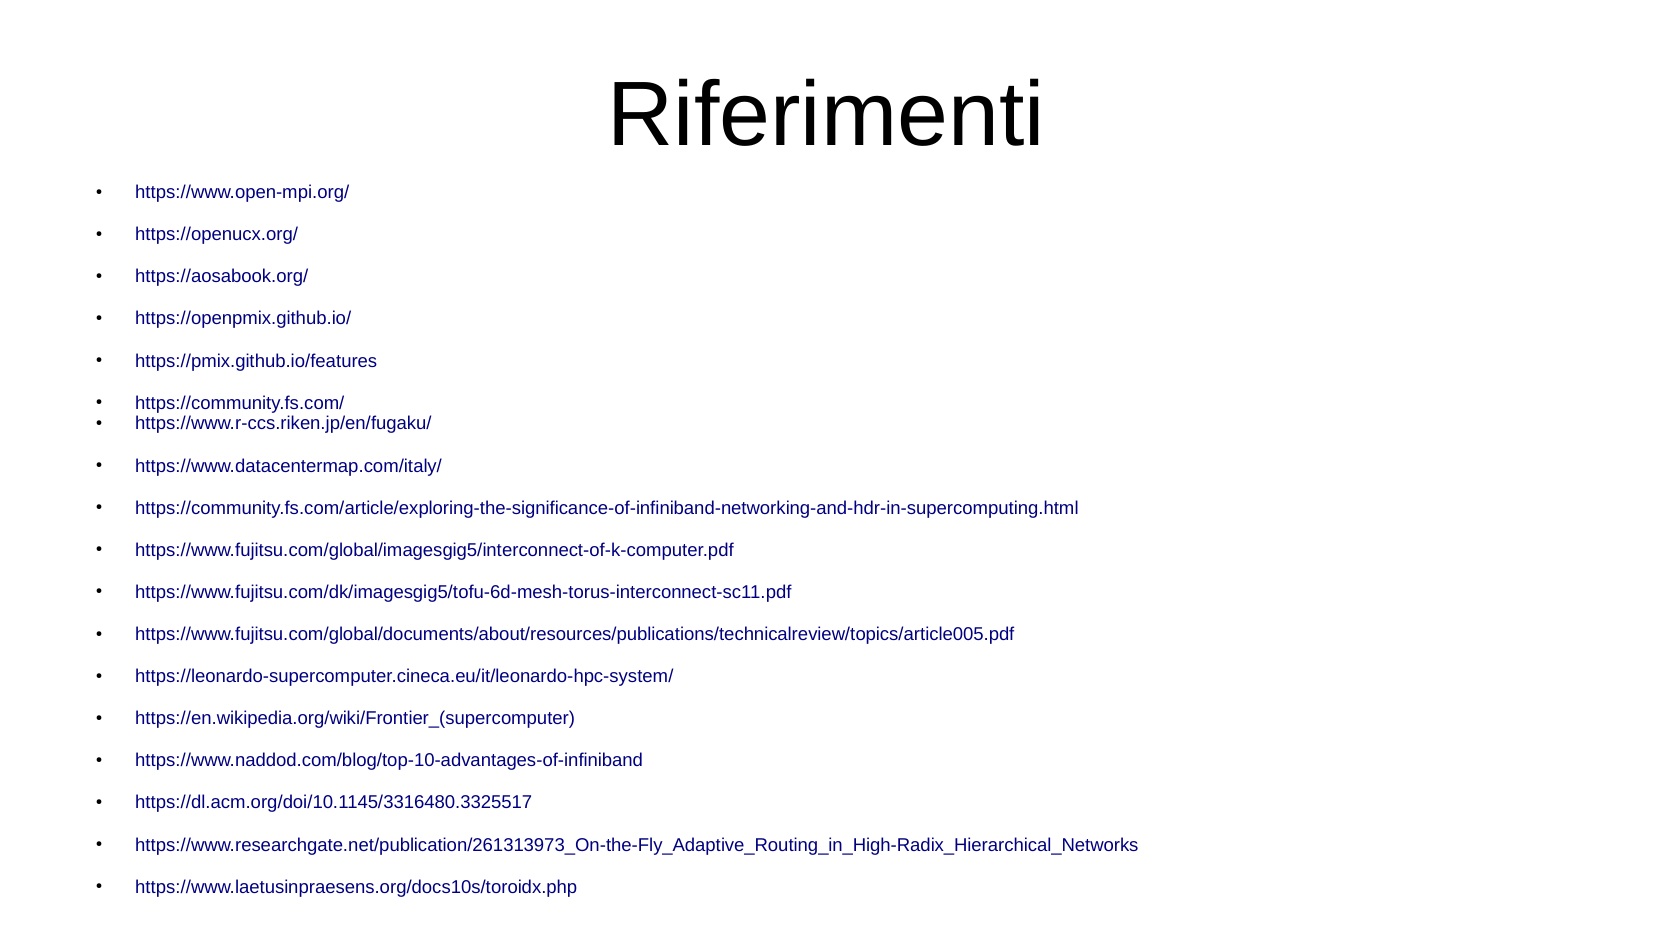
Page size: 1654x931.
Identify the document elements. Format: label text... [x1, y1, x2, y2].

title Riferimenti [82, 36, 1571, 181]
list https://www.open-mpi.org/ https://openucx.org/ https://aosabook.org/ https://openpmix.github.io/ https://pmix.github.io/features https://community.fs.com/ https://www.r-ccs.riken.jp/en/fugaku/ https://www.datacentermap.com/italy/ https://community.fs.com/article/exploring-the-significance-of-infiniband-networking-and-hdr-in-supercomputing.html https://www.fujitsu.com/global/imagesgig5/interconnect-of-k-computer.pdf https://www.fujitsu.com/dk/imagesgig5/tofu-6d-mesh-torus-interconnect-sc11.pdf https://www.fujitsu.com/global/documents/about/resources/publications/technicalreview/topics/article005.pdf https://leonardo-supercomputer.cineca.eu/it/leonardo-hpc-system/ https://en.wikipedia.org/wiki/Frontier_(supercomputer) https://www.naddod.com/blog/top-10-advantages-of-infiniband https://dl.acm.org/doi/10.1145/3316480.3325517 https://www.researchgate.net/publication/261313973_On-the-Fly_Adaptive_Routing_in_High-Radix_Hierarchical_Networks https://www.laetusinpraesens.org/docs10s/toroidx.php [82, 181, 1571, 900]
